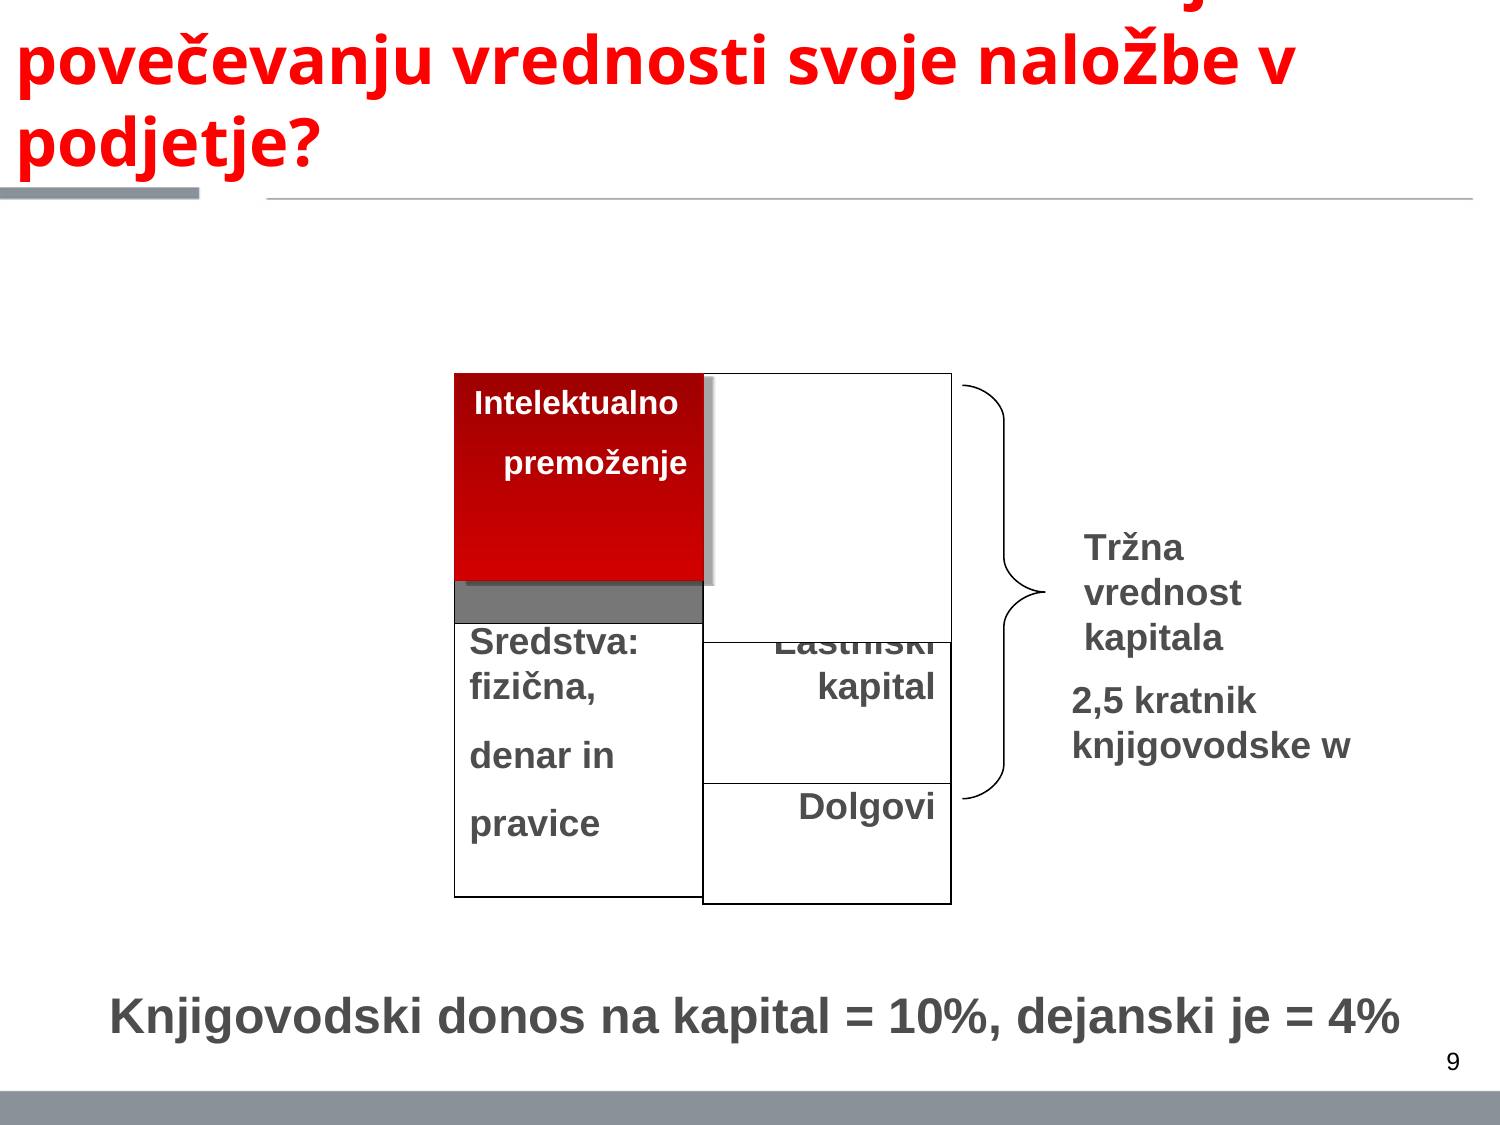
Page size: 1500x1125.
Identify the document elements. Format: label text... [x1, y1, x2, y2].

picture [0, 188, 1500, 1125]
text_box ? [702, 373, 952, 643]
text_box Sredstva: fizična, denar in pravice [454, 624, 702, 898]
list [262, 262, 1476, 1026]
text_box Dolgovi [702, 784, 951, 904]
text_box <number> [1162, 1037, 1476, 1101]
text_box ? [454, 581, 702, 624]
title Ali lastniki iz bilanc lahko izvedo kaj o povečevanju vrednosti svoje naložbe v podjetje? [0, 0, 1500, 188]
text_box Tržna vrednost kapitala [1069, 515, 1270, 666]
text_box Lastniški kapital [702, 643, 951, 784]
text_box Knjigovodski donos na kapital = 10%, dejanski je = 4% [88, 976, 1424, 1052]
text_box 2,5 kratnik knjigovodske w [1056, 668, 1447, 775]
text_box Intelektualno premoženje [454, 373, 703, 581]
